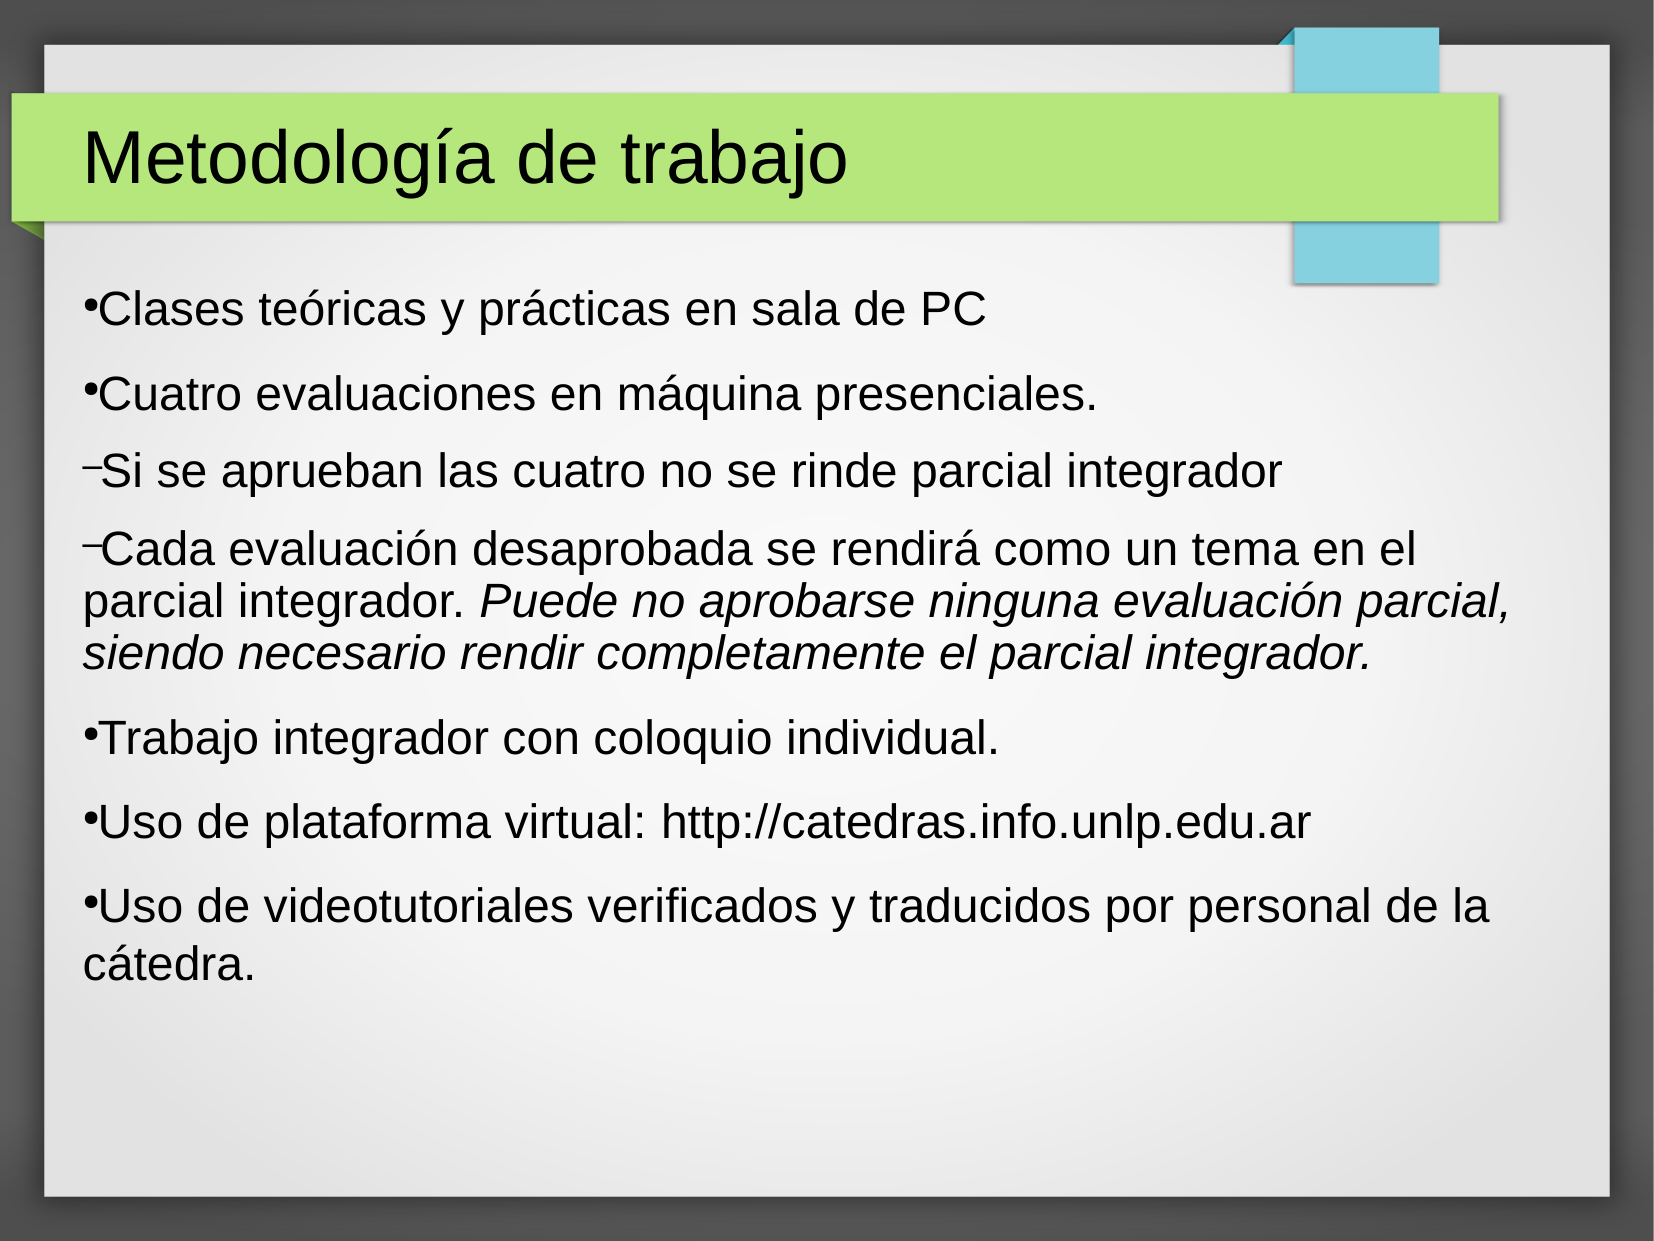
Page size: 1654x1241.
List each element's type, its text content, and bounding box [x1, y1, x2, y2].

title Metodología de trabajo [82, 94, 1264, 213]
list Clases teóricas y prácticas en sala de PC Cuatro evaluaciones en máquina presenciales. Si se aprueban las cuatro no se rinde parcial integrador Cada evaluación desaprobada se rendirá como un tema en el parcial integrador. Puede no aprobarse ninguna evaluación parcial, siendo necesario rendir completamente el parcial integrador. Trabajo integrador con coloquio individual. Uso de plataforma virtual: http://catedras.info.unlp.edu.ar Uso de videotutoriales verificados y traducidos por personal de la cátedra. [82, 277, 1571, 997]
